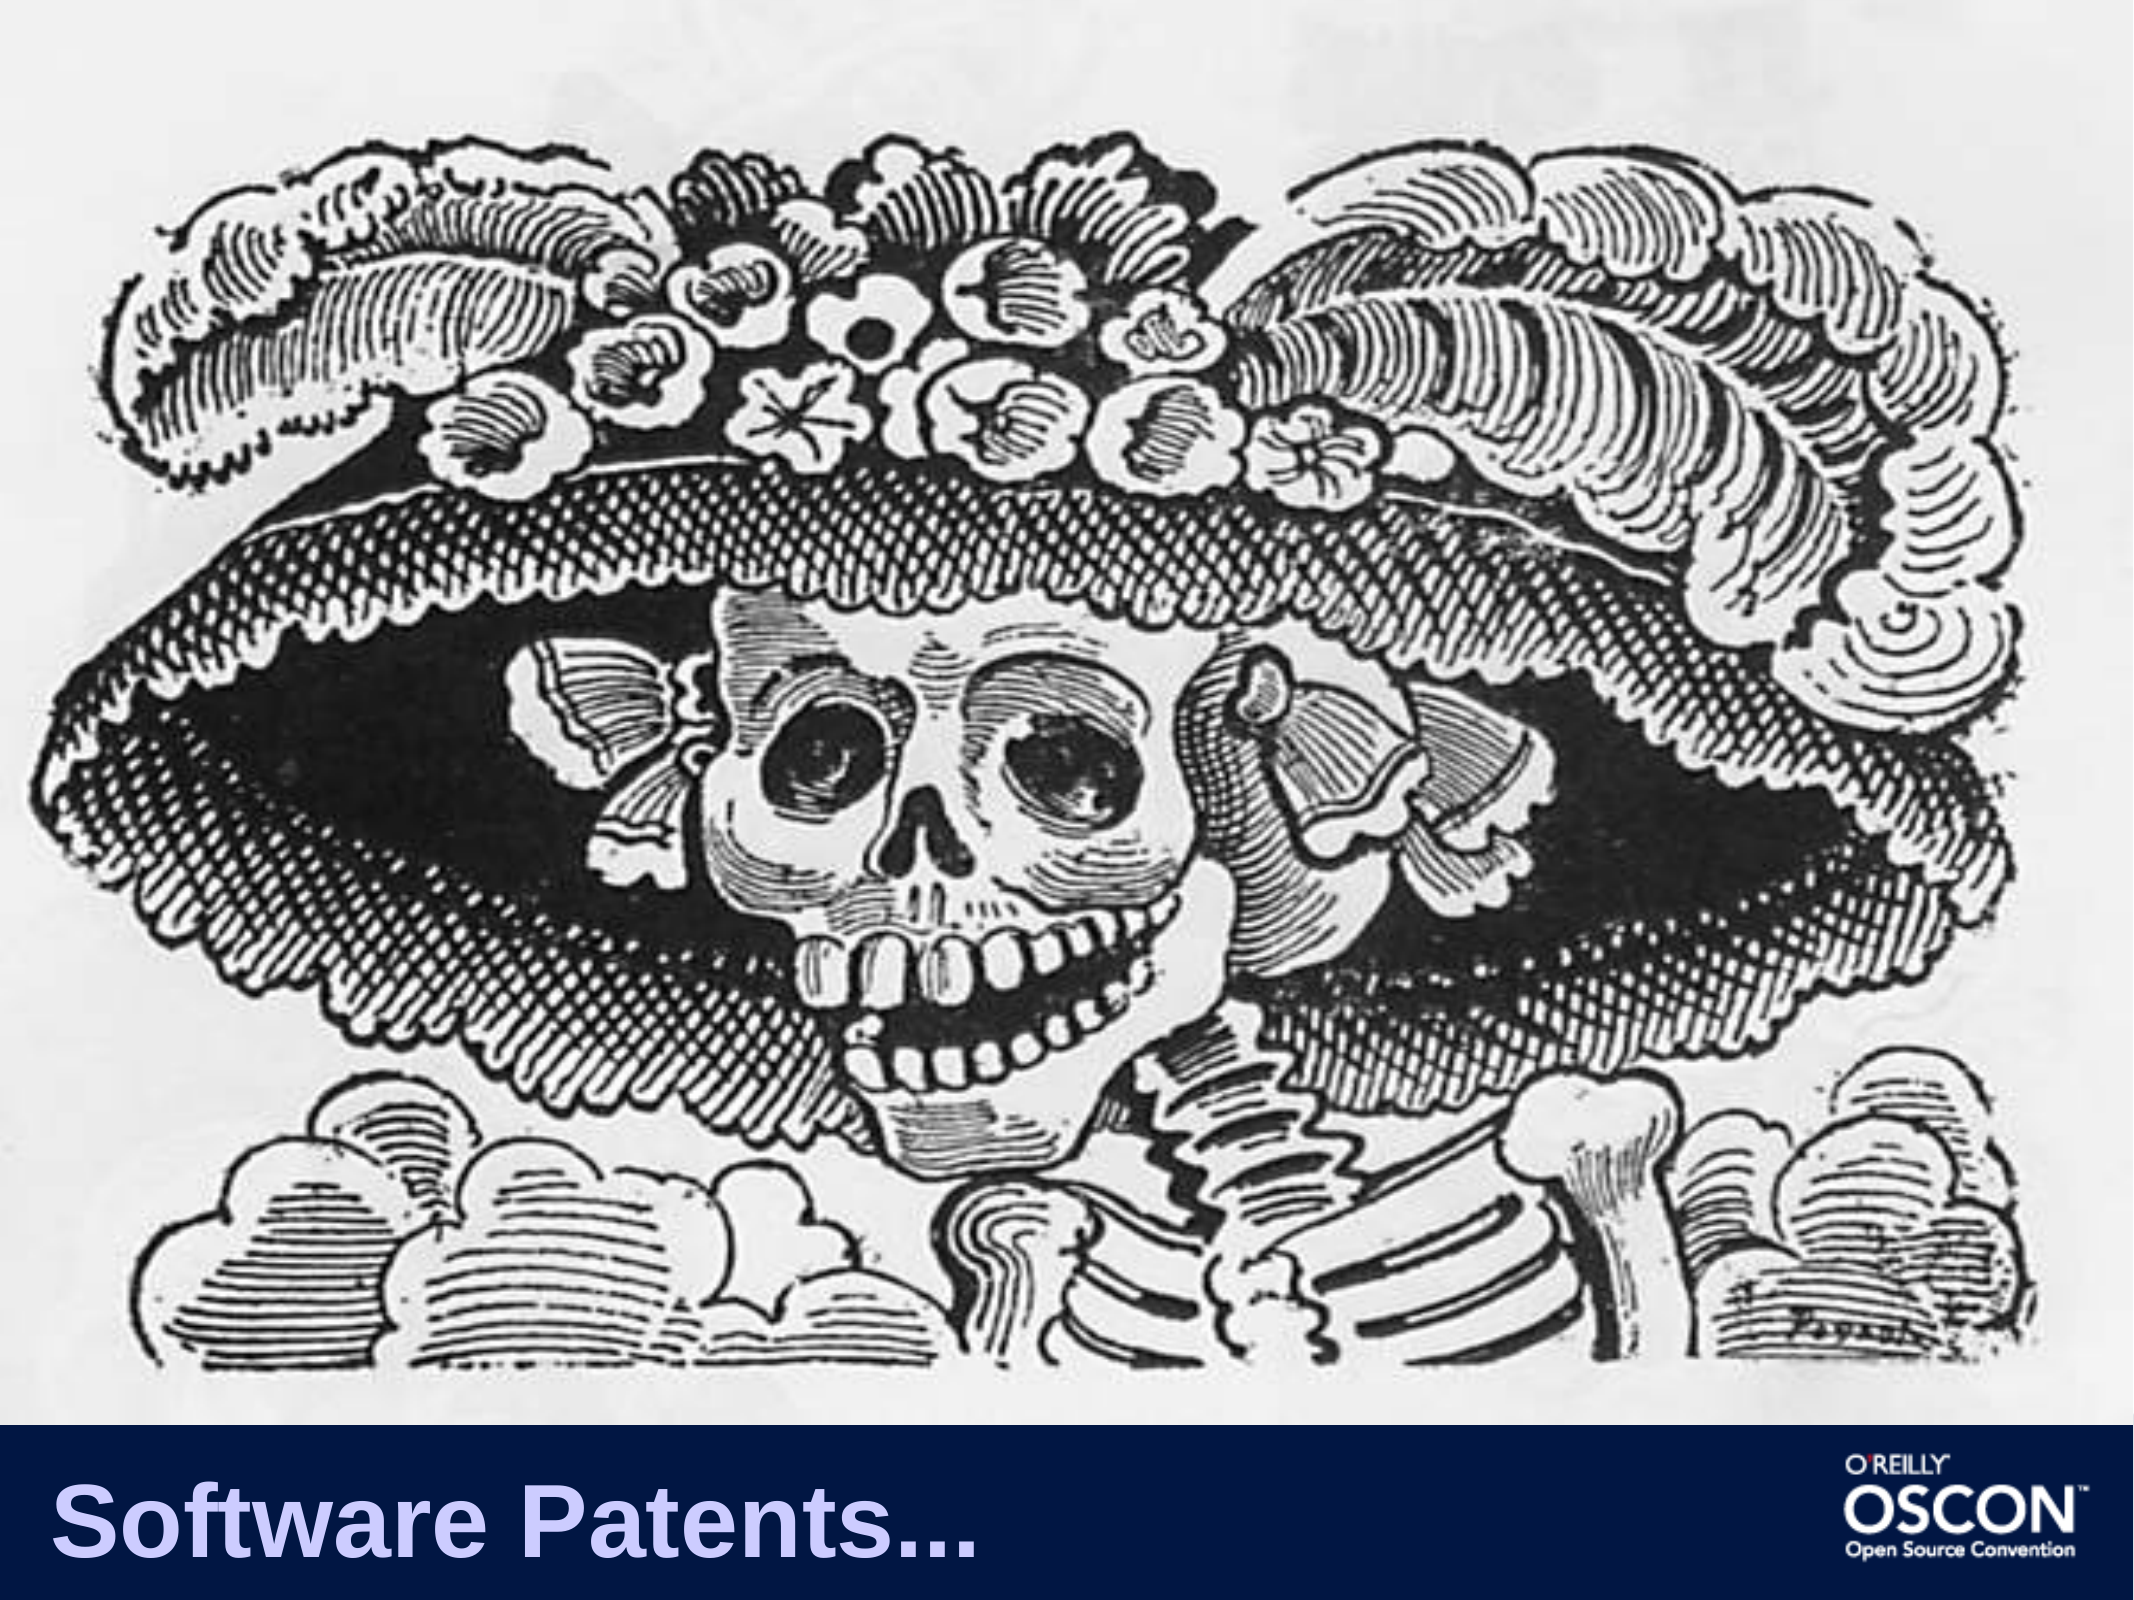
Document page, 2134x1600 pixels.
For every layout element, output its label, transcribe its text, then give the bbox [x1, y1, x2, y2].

title Software Patents... [41, 1432, 2094, 1600]
picture [0, 0, 2134, 1600]
